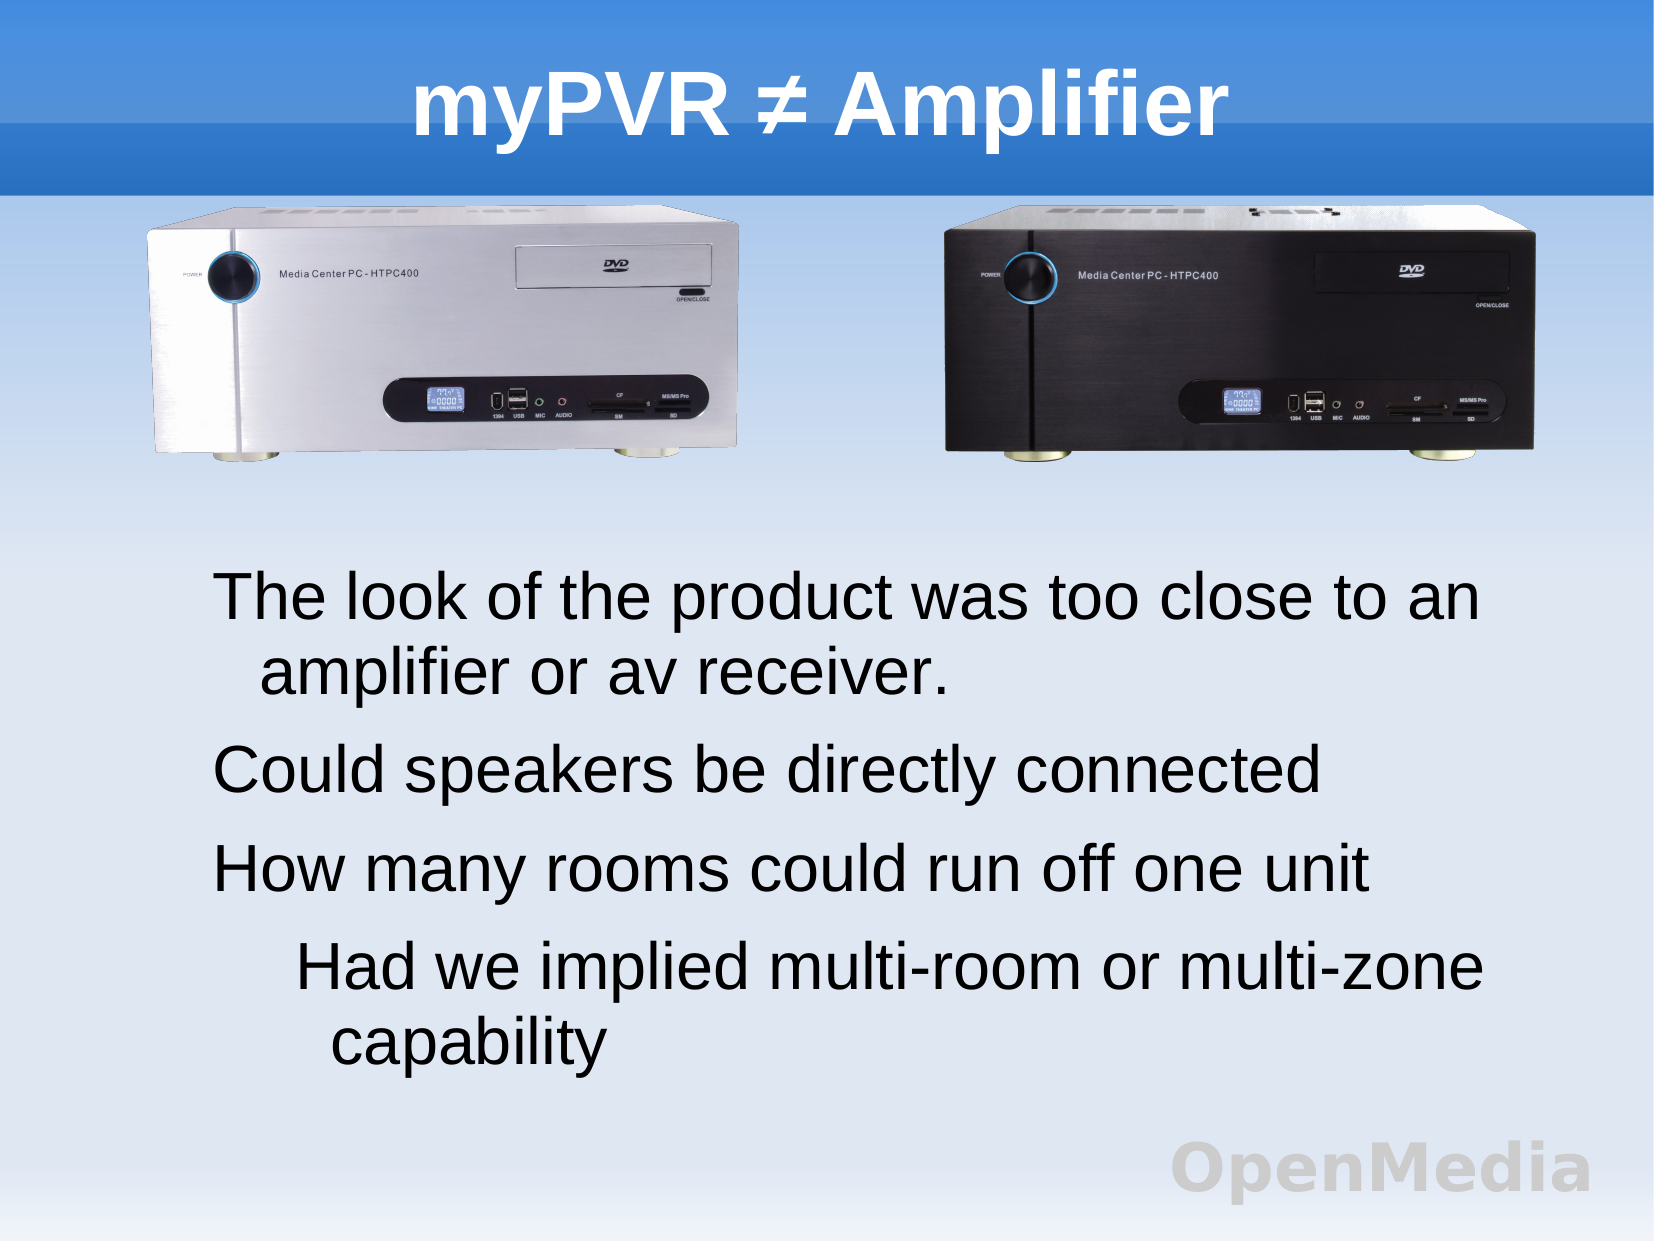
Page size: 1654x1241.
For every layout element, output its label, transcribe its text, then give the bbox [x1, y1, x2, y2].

picture [0, 0, 1654, 1241]
list The look of the product was too close to an amplifier or av receiver. Could speakers be directly connected How many rooms could run off one unit Had we implied multi-room or multi-zone capability [118, 454, 1565, 1105]
title myPVR ≠ Amplifier [76, 0, 1565, 208]
